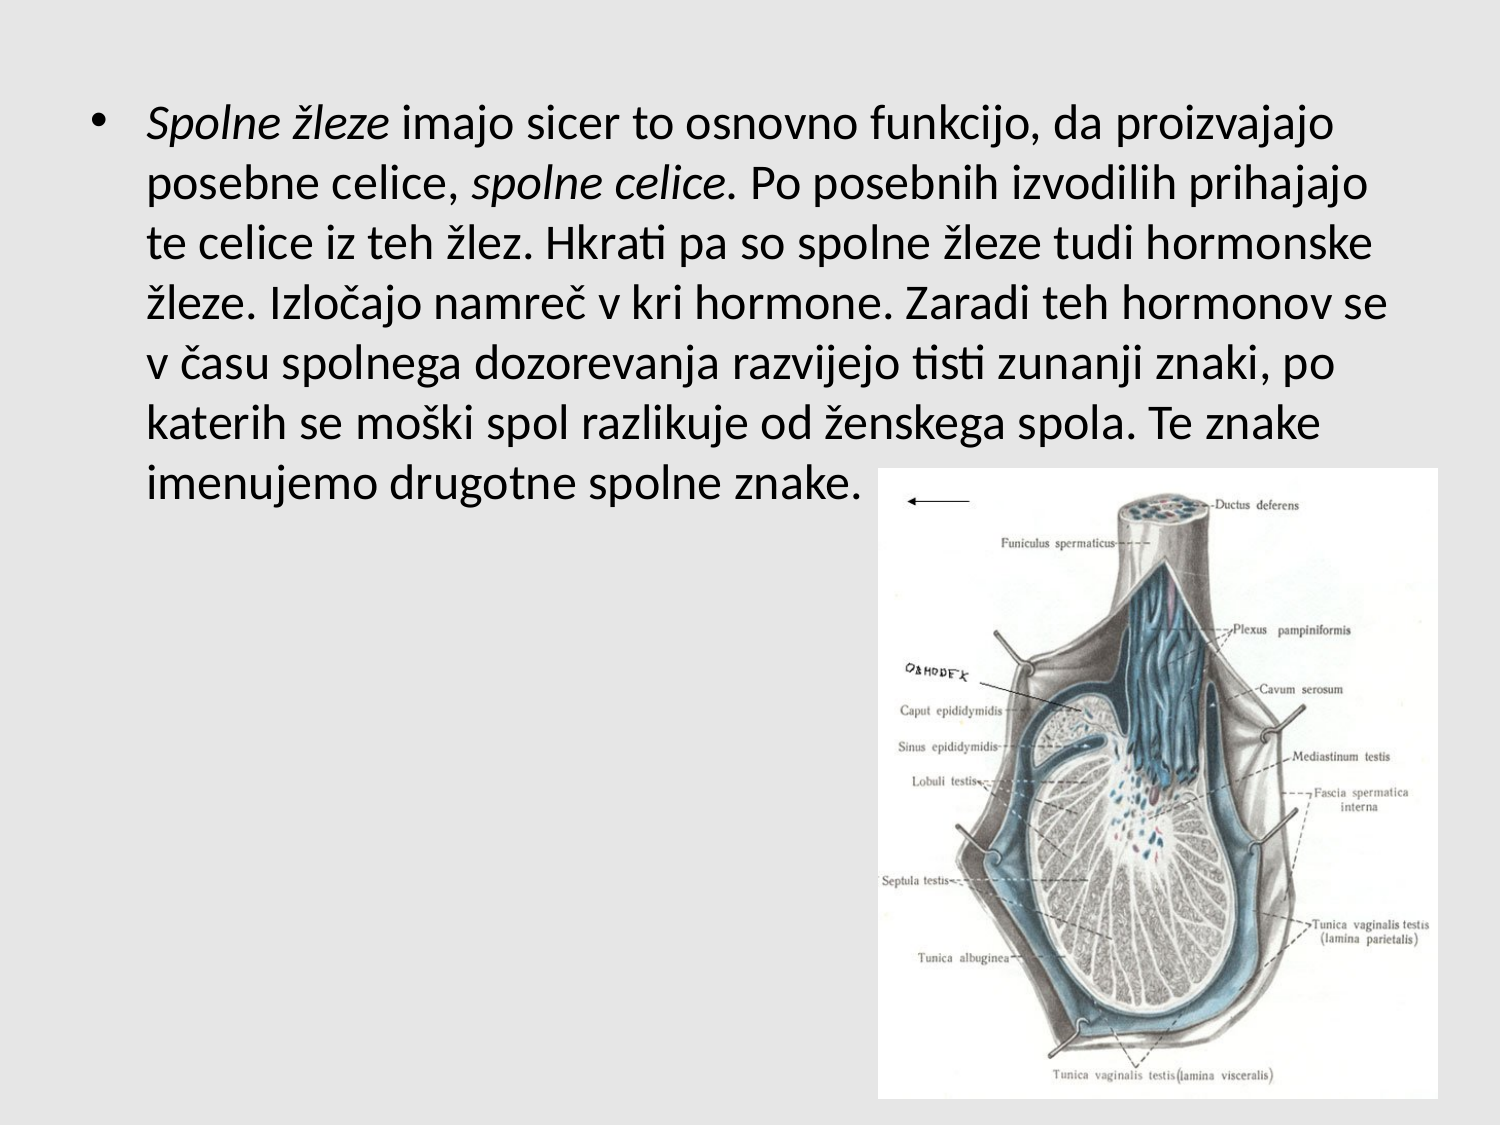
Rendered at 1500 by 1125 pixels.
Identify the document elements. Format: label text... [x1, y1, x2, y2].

list Spolne žleze imajo sicer to osnovno funkcijo, da proizvajajo posebne celice, spolne celice. Po posebnih izvodilih prihajajo te celice iz teh žlez. Hkrati pa so spolne žleze tudi hormonske žleze. Izločajo namreč v kri hormone. Zaradi teh hormonov se v času spolnega dozorevanja razvijejo tisti zunanji znaki, po katerih se moški spol razlikuje od ženskega spola. Te znake imenujemo drugotne spolne znake. [75, 82, 1425, 1005]
picture [878, 468, 1438, 1099]
